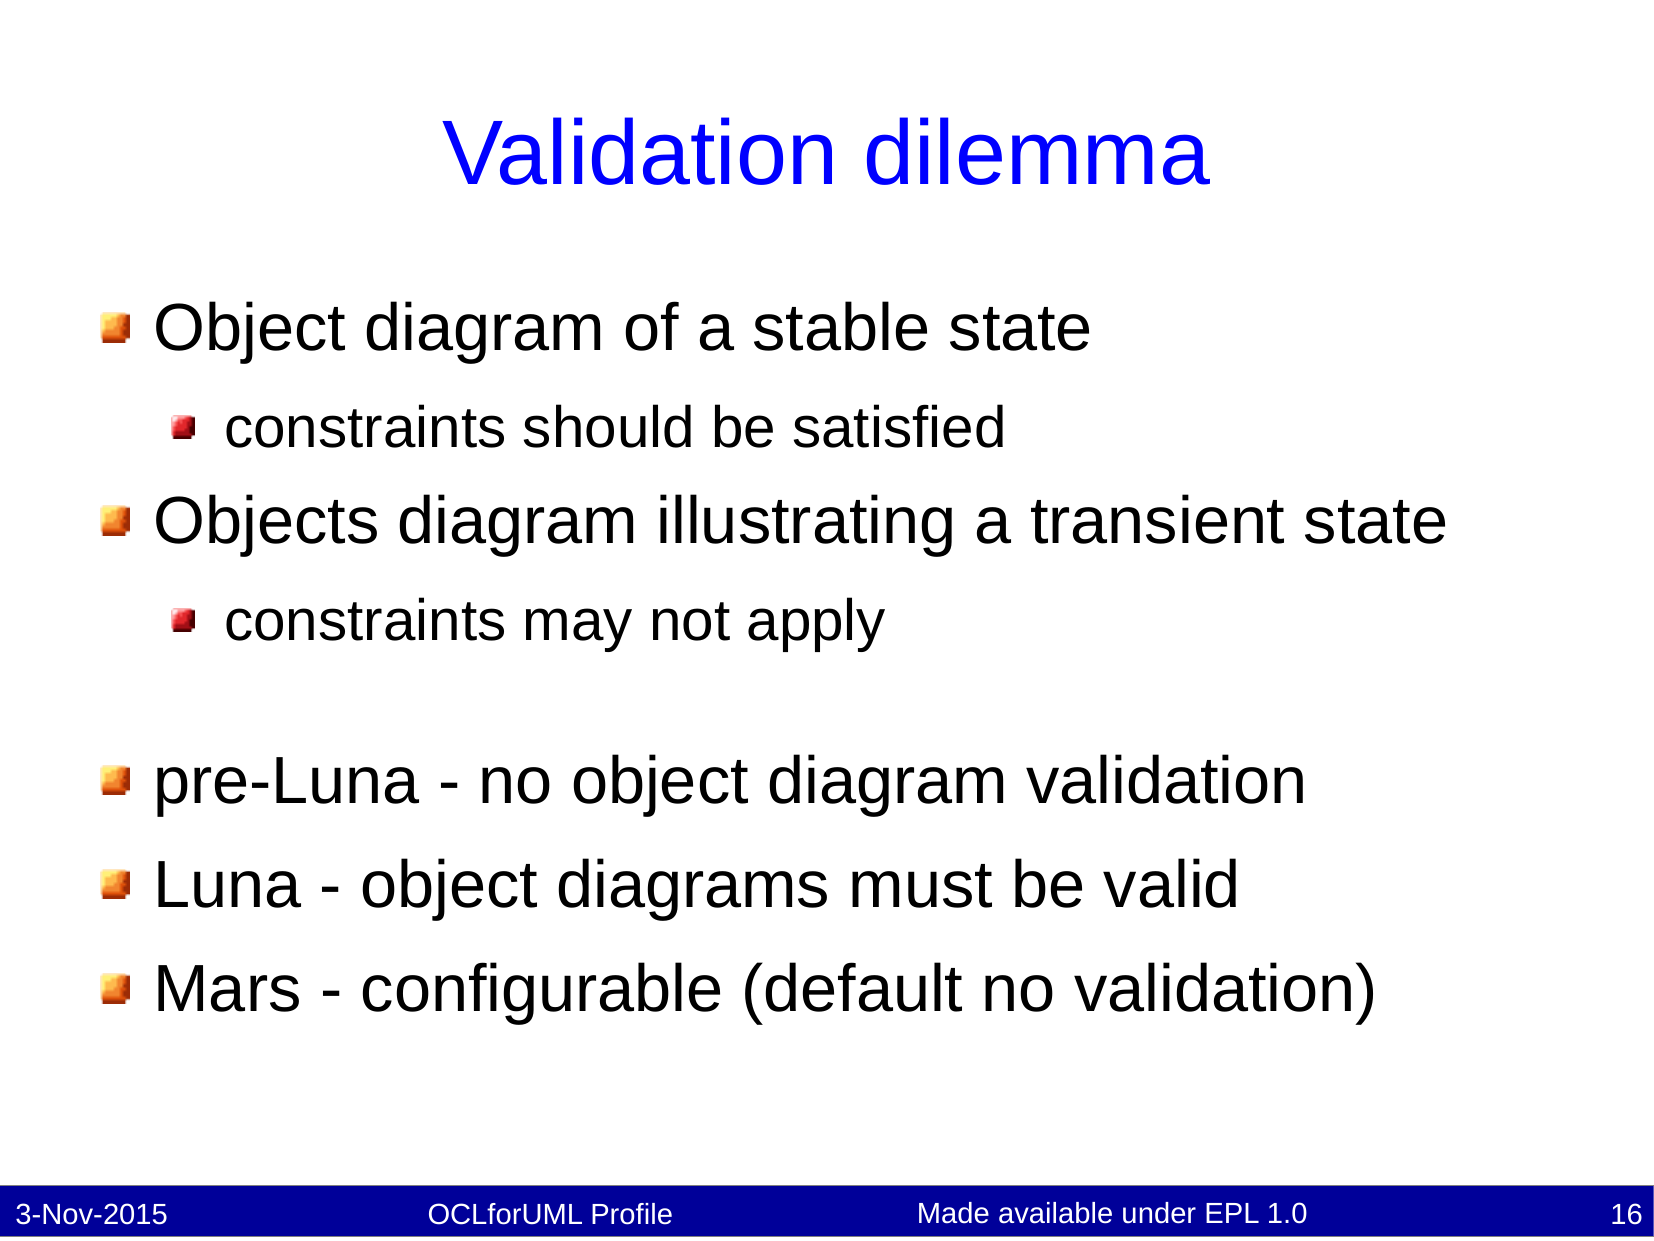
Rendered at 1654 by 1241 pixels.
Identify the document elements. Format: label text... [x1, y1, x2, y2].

title Validation dilemma [82, 49, 1571, 257]
list Object diagram of a stable state constraints should be satisfied Objects diagram illustrating a transient state constraints may not apply pre-Luna - no object diagram validation Luna - object diagrams must be valid Mars - configurable (default no validation) [82, 290, 1631, 1026]
